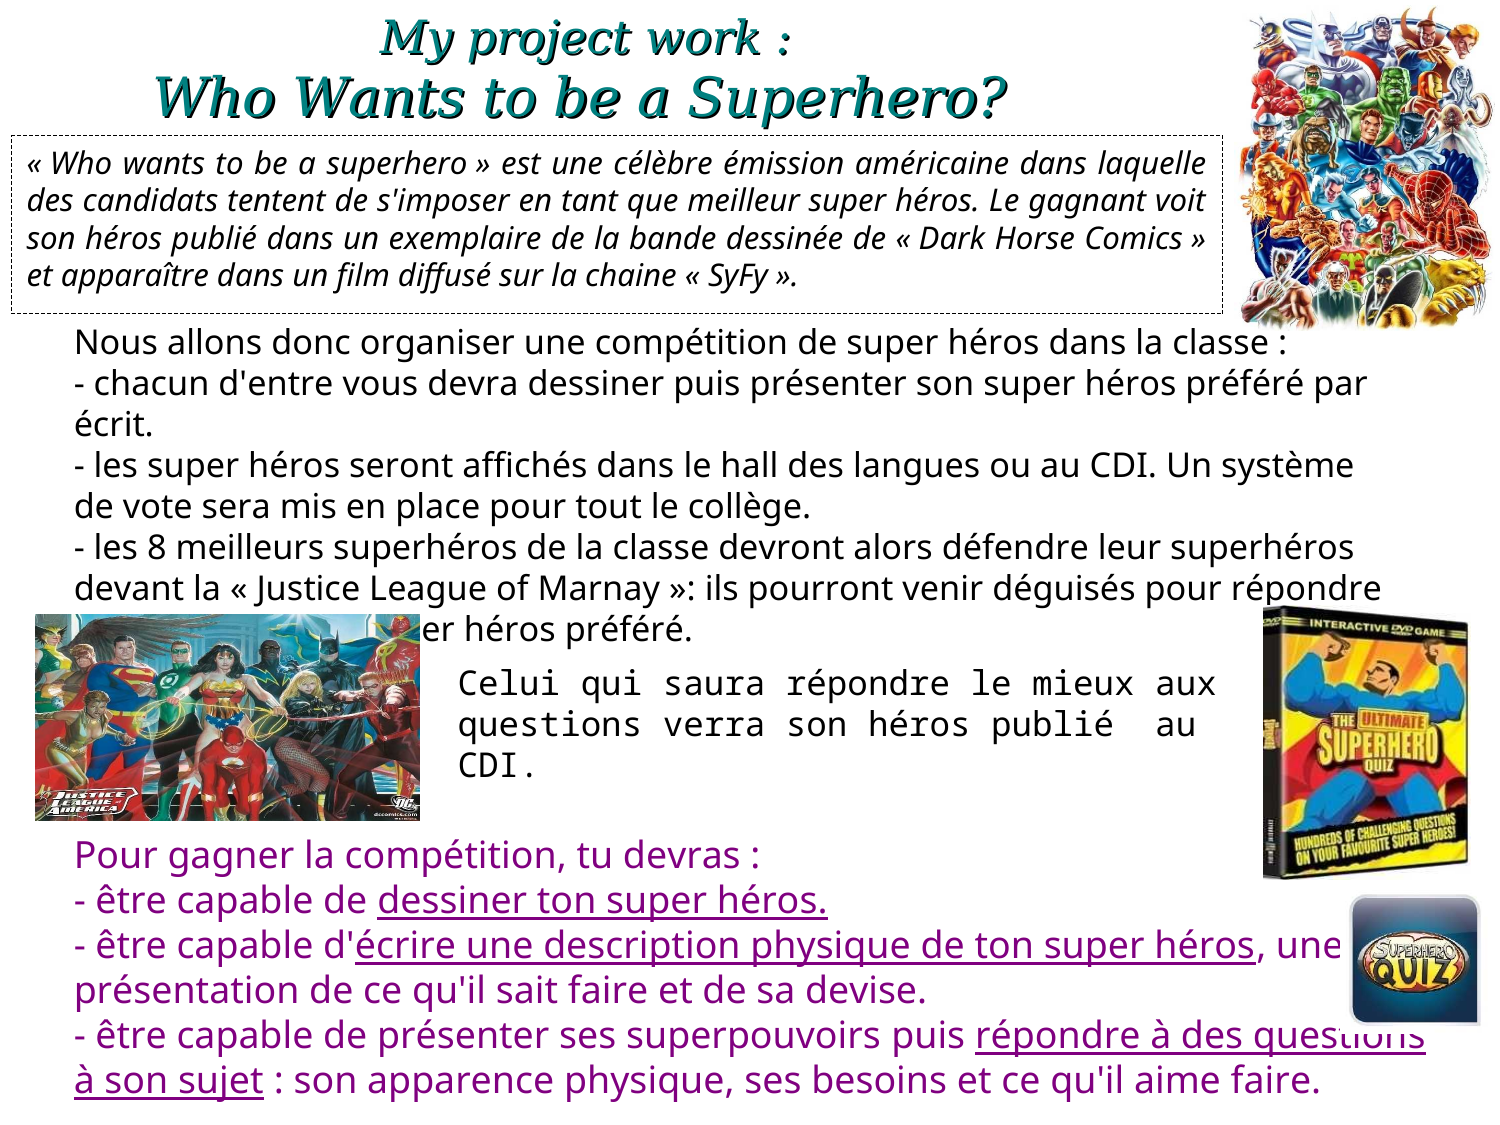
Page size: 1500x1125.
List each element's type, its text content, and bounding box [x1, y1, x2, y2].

text_box Celui qui saura répondre le mieux aux questions verra son héros publié au CDI. [442, 653, 1270, 792]
picture [35, 614, 420, 821]
text_box Pour gagner la compétition, tu devras : - être capable de dessiner ton super héros. - être capable d'écrire une description physique de ton super héros, une présentation de ce qu'il sait faire et de sa devise. - être capable de présenter ses superpouvoirs puis répondre à des questions à son sujet : son apparence physique, ses besoins et ce qu'il aime faire. [59, 824, 1447, 1123]
picture [1234, 5, 1495, 331]
picture [1340, 885, 1489, 1034]
text_box My project work : Who Wants to be a Superhero? [137, 0, 1034, 135]
text_box « Who wants to be a superhero » est une célèbre émission américaine dans laquelle des candidats tentent de s'imposer en tant que meilleur super héros. Le gagnant voit son héros publié dans un exemplaire de la bande dessinée de « Dark Horse Comics » et apparaître dans un film diffusé sur la chaine « SyFy ». [11, 135, 1223, 314]
picture [1263, 605, 1471, 880]
text_box Nous allons donc organiser une compétition de super héros dans la classe : - chacun d'entre vous devra dessiner puis présenter son super héros préféré par écrit. - les super héros seront affichés dans le hall des langues ou au CDI. Un système de vote sera mis en place pour tout le collège. - les 8 meilleurs superhéros de la classe devront alors défendre leur superhéros devant la « Justice League of Marnay »: ils pourront venir déguisés pour répondre à un quiz sur leur super héros préféré. [59, 312, 1418, 615]
